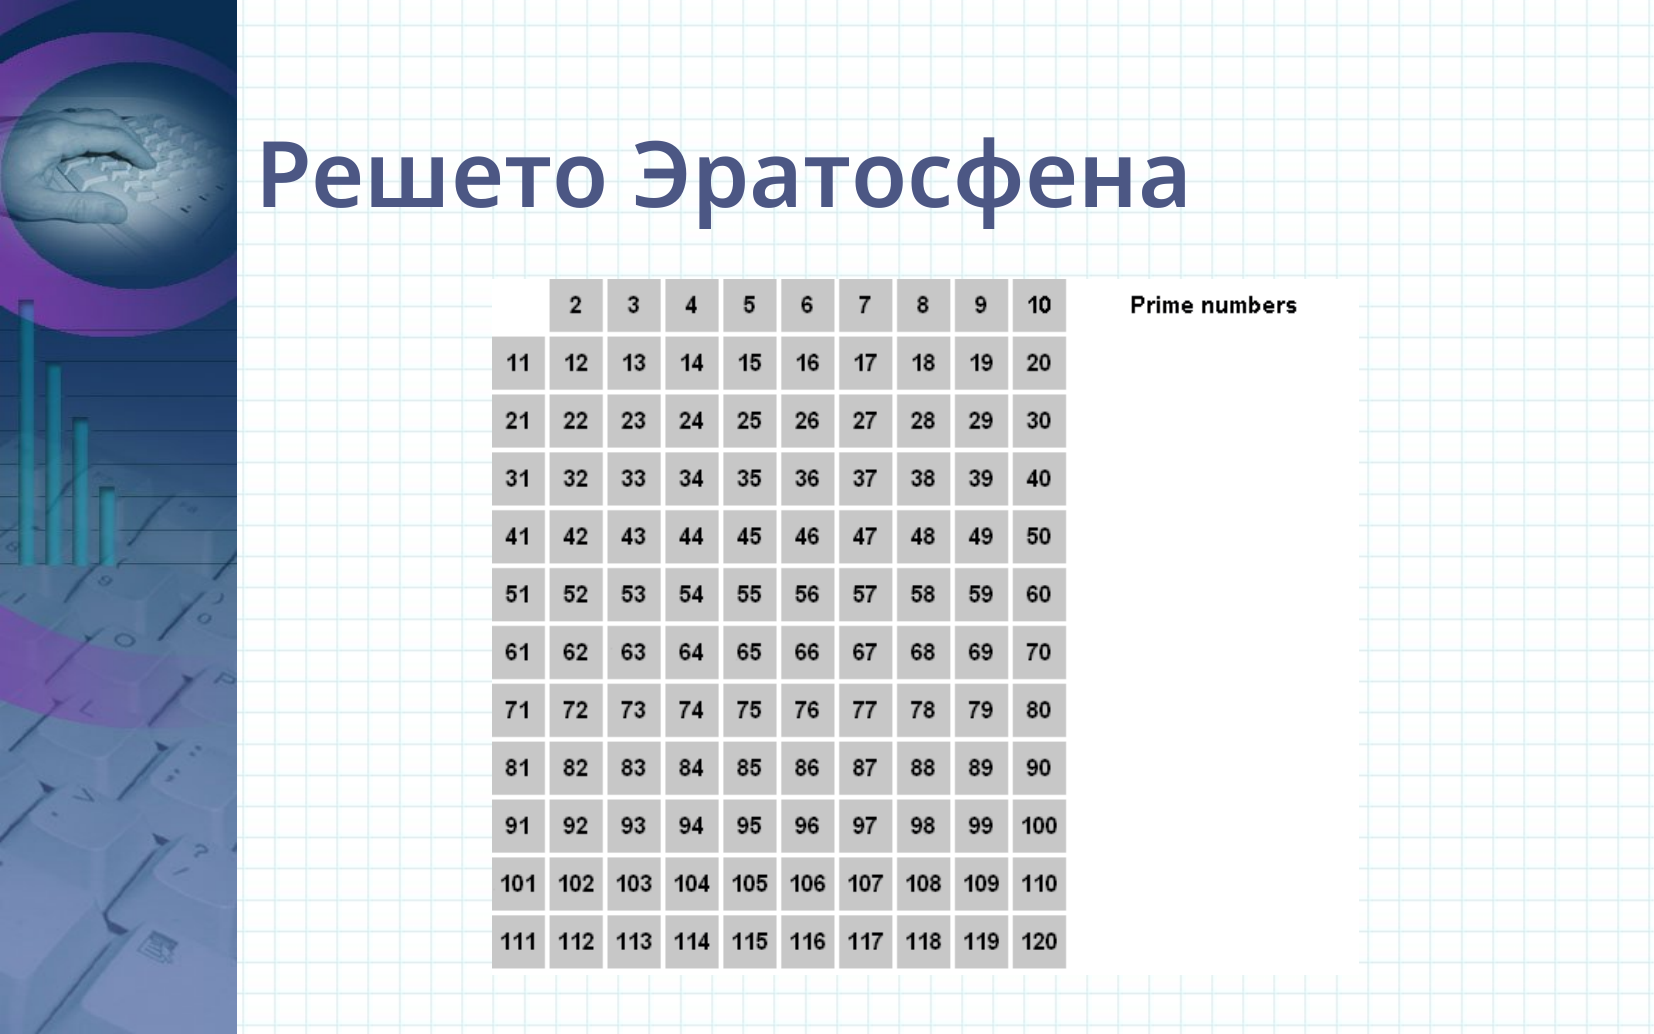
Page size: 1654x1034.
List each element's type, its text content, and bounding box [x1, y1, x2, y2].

picture [0, 0, 1654, 1034]
title Решето Эратосфена [254, 85, 1640, 259]
